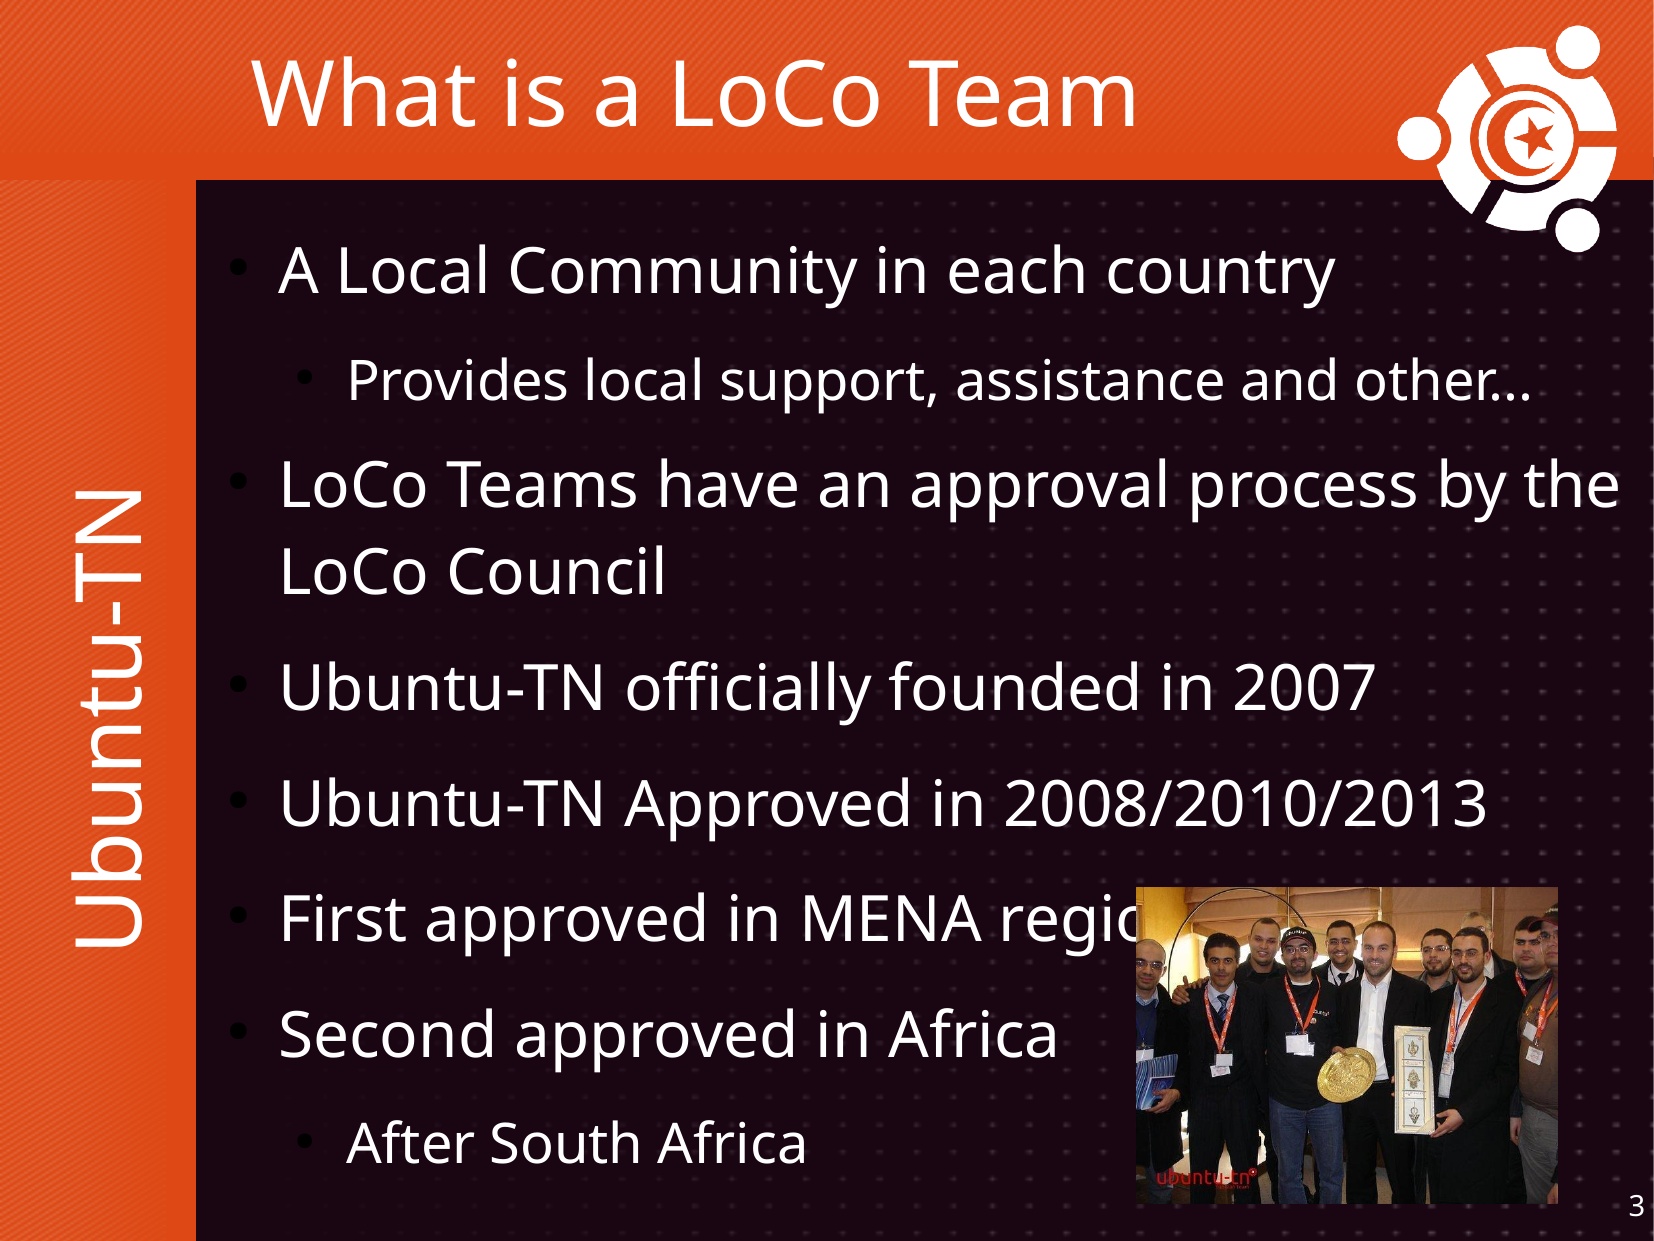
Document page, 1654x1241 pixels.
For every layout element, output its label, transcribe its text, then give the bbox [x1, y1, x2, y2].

title What is a LoCo Team [0, 2, 1394, 181]
title Ubuntu-TN [17, 210, 196, 1229]
list A Local Community in each country Provides local support, assistance and other... LoCo Teams have an approval process by the LoCo Council Ubuntu-TN officially founded in 2007 Ubuntu-TN Approved in 2008/2010/2013 First approved in MENA region Second approved in Africa After South Africa [210, 225, 1639, 1186]
picture [0, 0, 1654, 1241]
